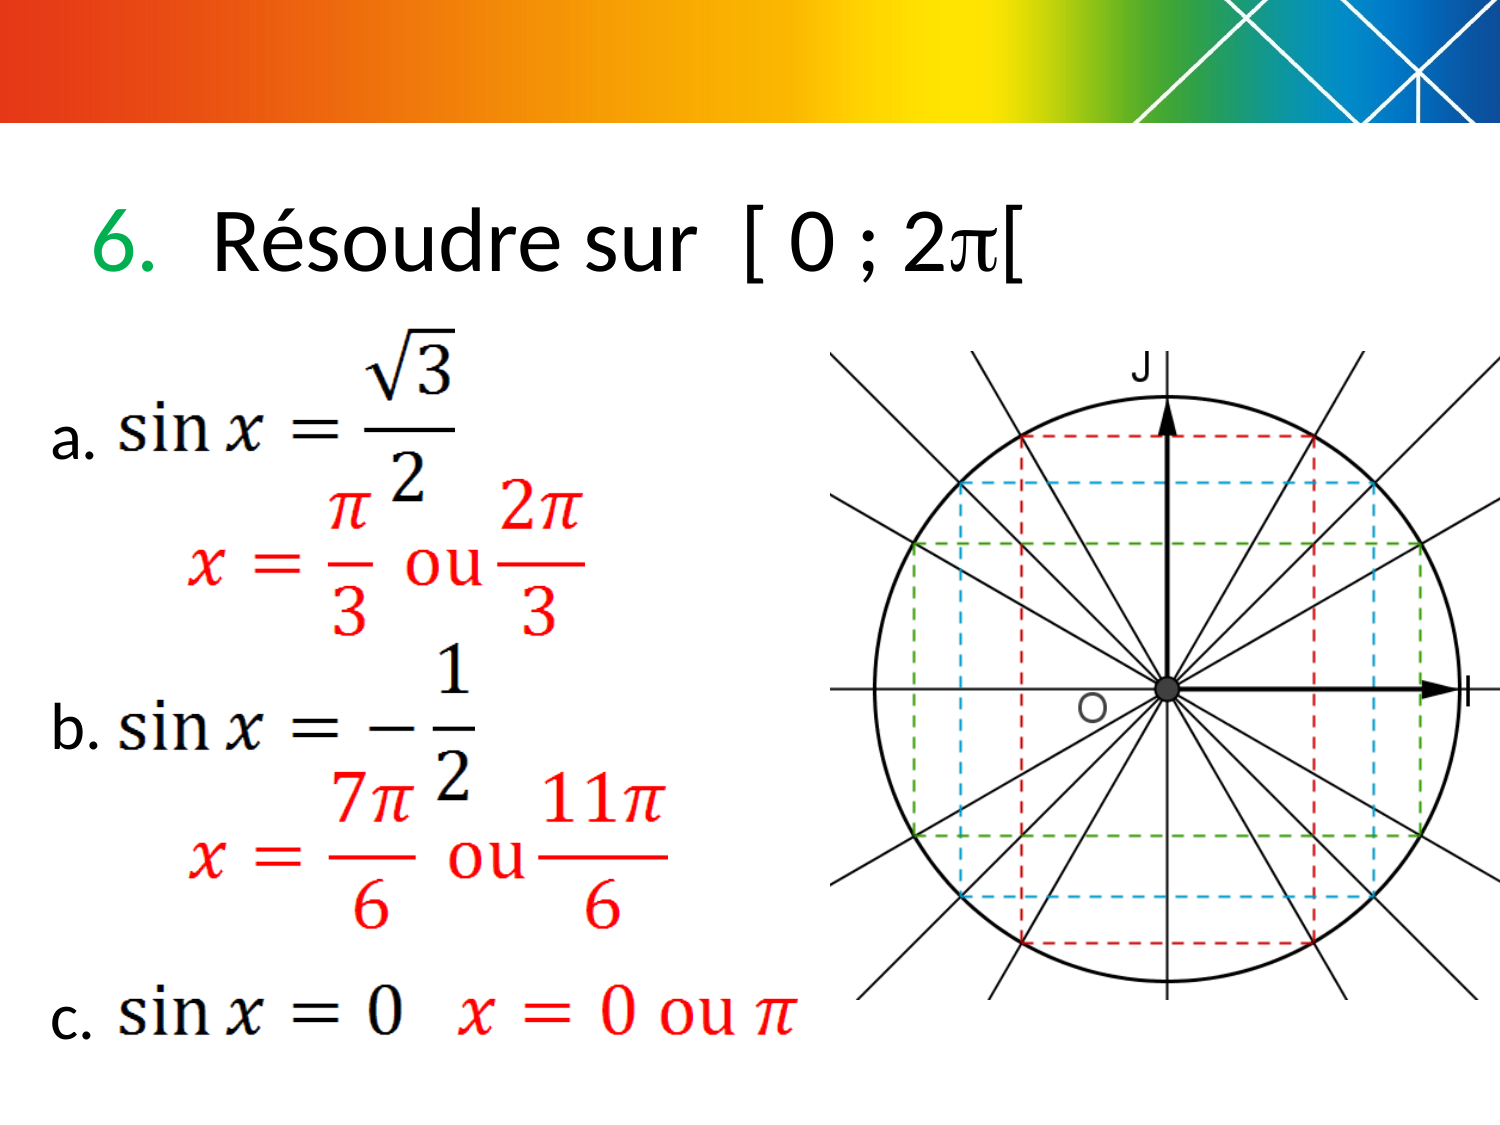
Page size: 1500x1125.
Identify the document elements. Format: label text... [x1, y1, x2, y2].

title Résoudre sur [ 0 ; 2[ [75, 163, 1426, 305]
picture [117, 964, 407, 1067]
picture [0, 0, 1359, 123]
text_box a. b. c. [35, 385, 821, 1125]
picture [1340, 0, 1500, 123]
picture [830, 351, 1500, 1000]
picture [457, 964, 800, 1067]
picture [117, 313, 668, 945]
